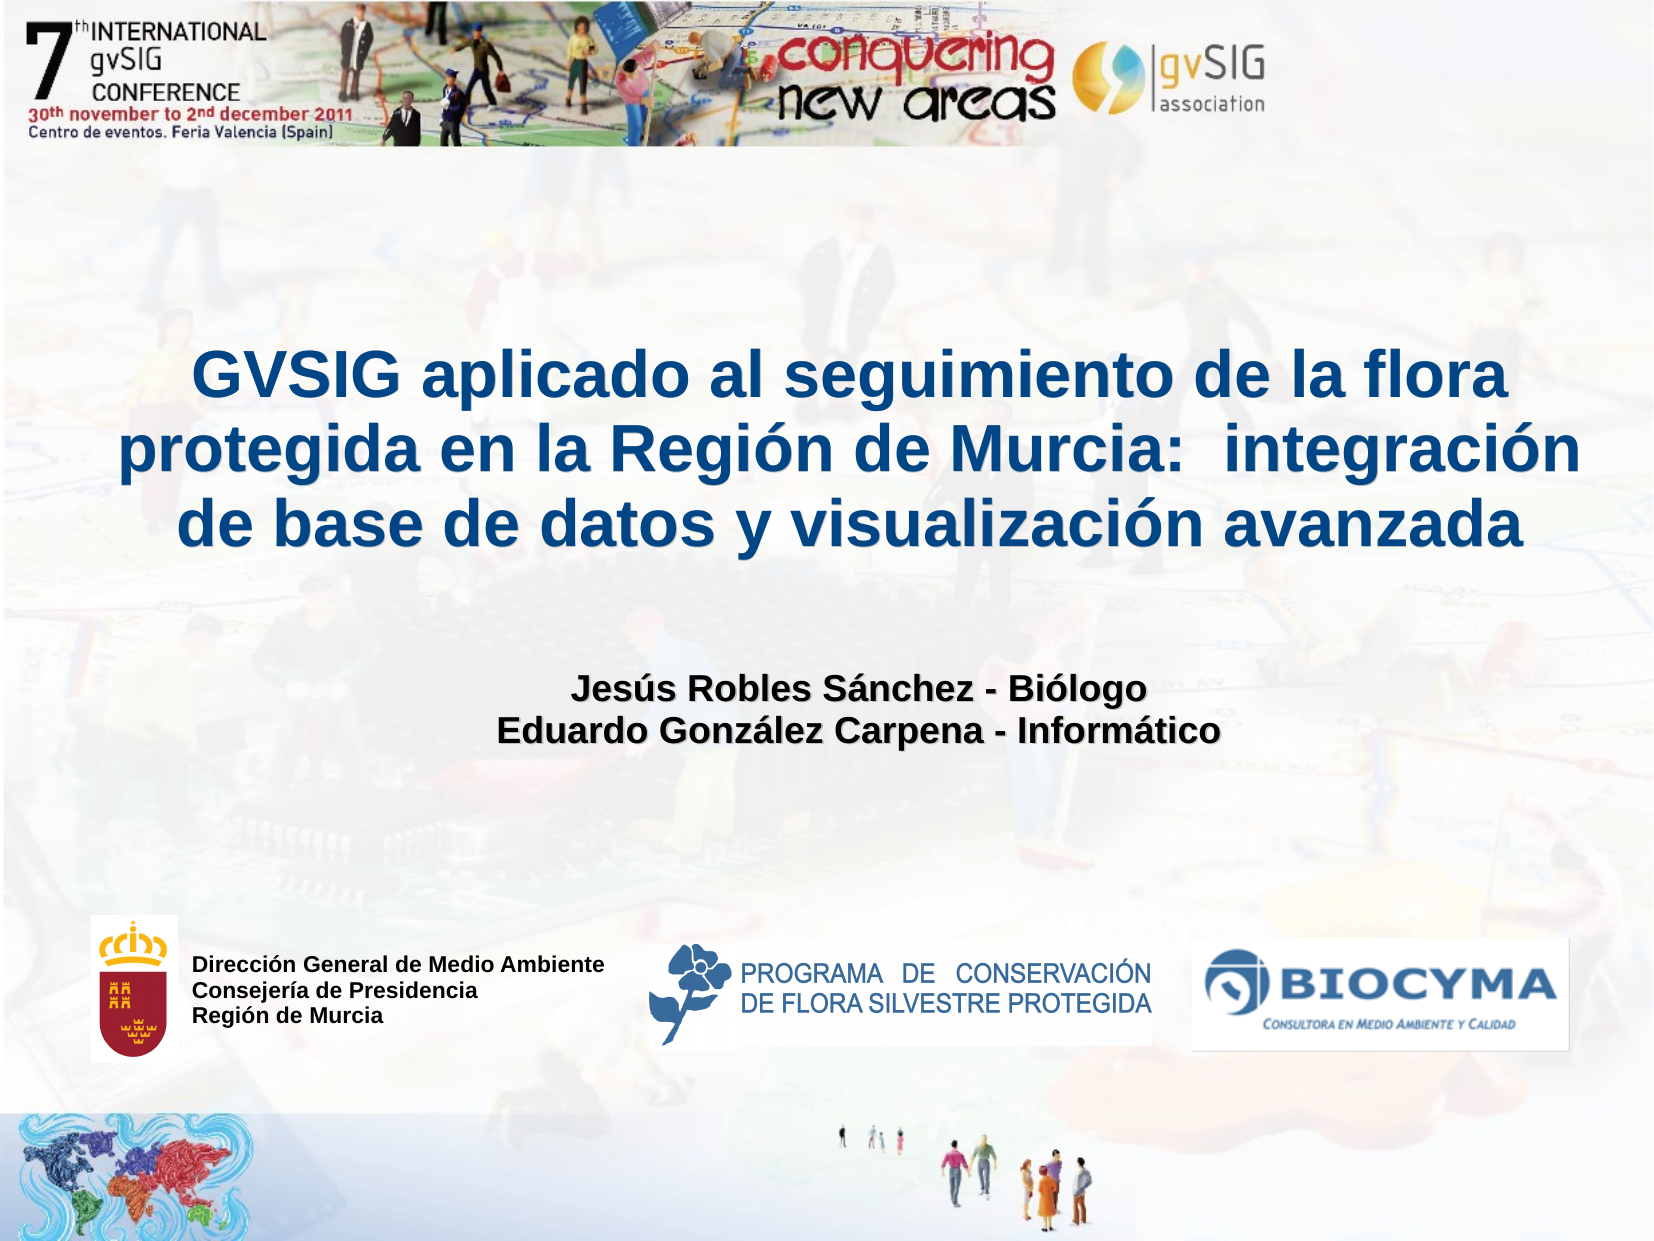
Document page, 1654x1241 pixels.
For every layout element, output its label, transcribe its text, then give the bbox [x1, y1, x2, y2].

picture [0, 0, 1654, 1241]
title GVSIG aplicado al seguimiento de la flora protegida en la Región de Murcia: integración de base de datos y visualización avanzada [106, 336, 1595, 562]
text_box Dirección General de Medio Ambiente Consejería de Presidencia Región de Murcia [177, 944, 649, 1040]
subtitle Jesús Robles Sánchez - Biólogo Eduardo González Carpena - Informático [472, 590, 1247, 796]
